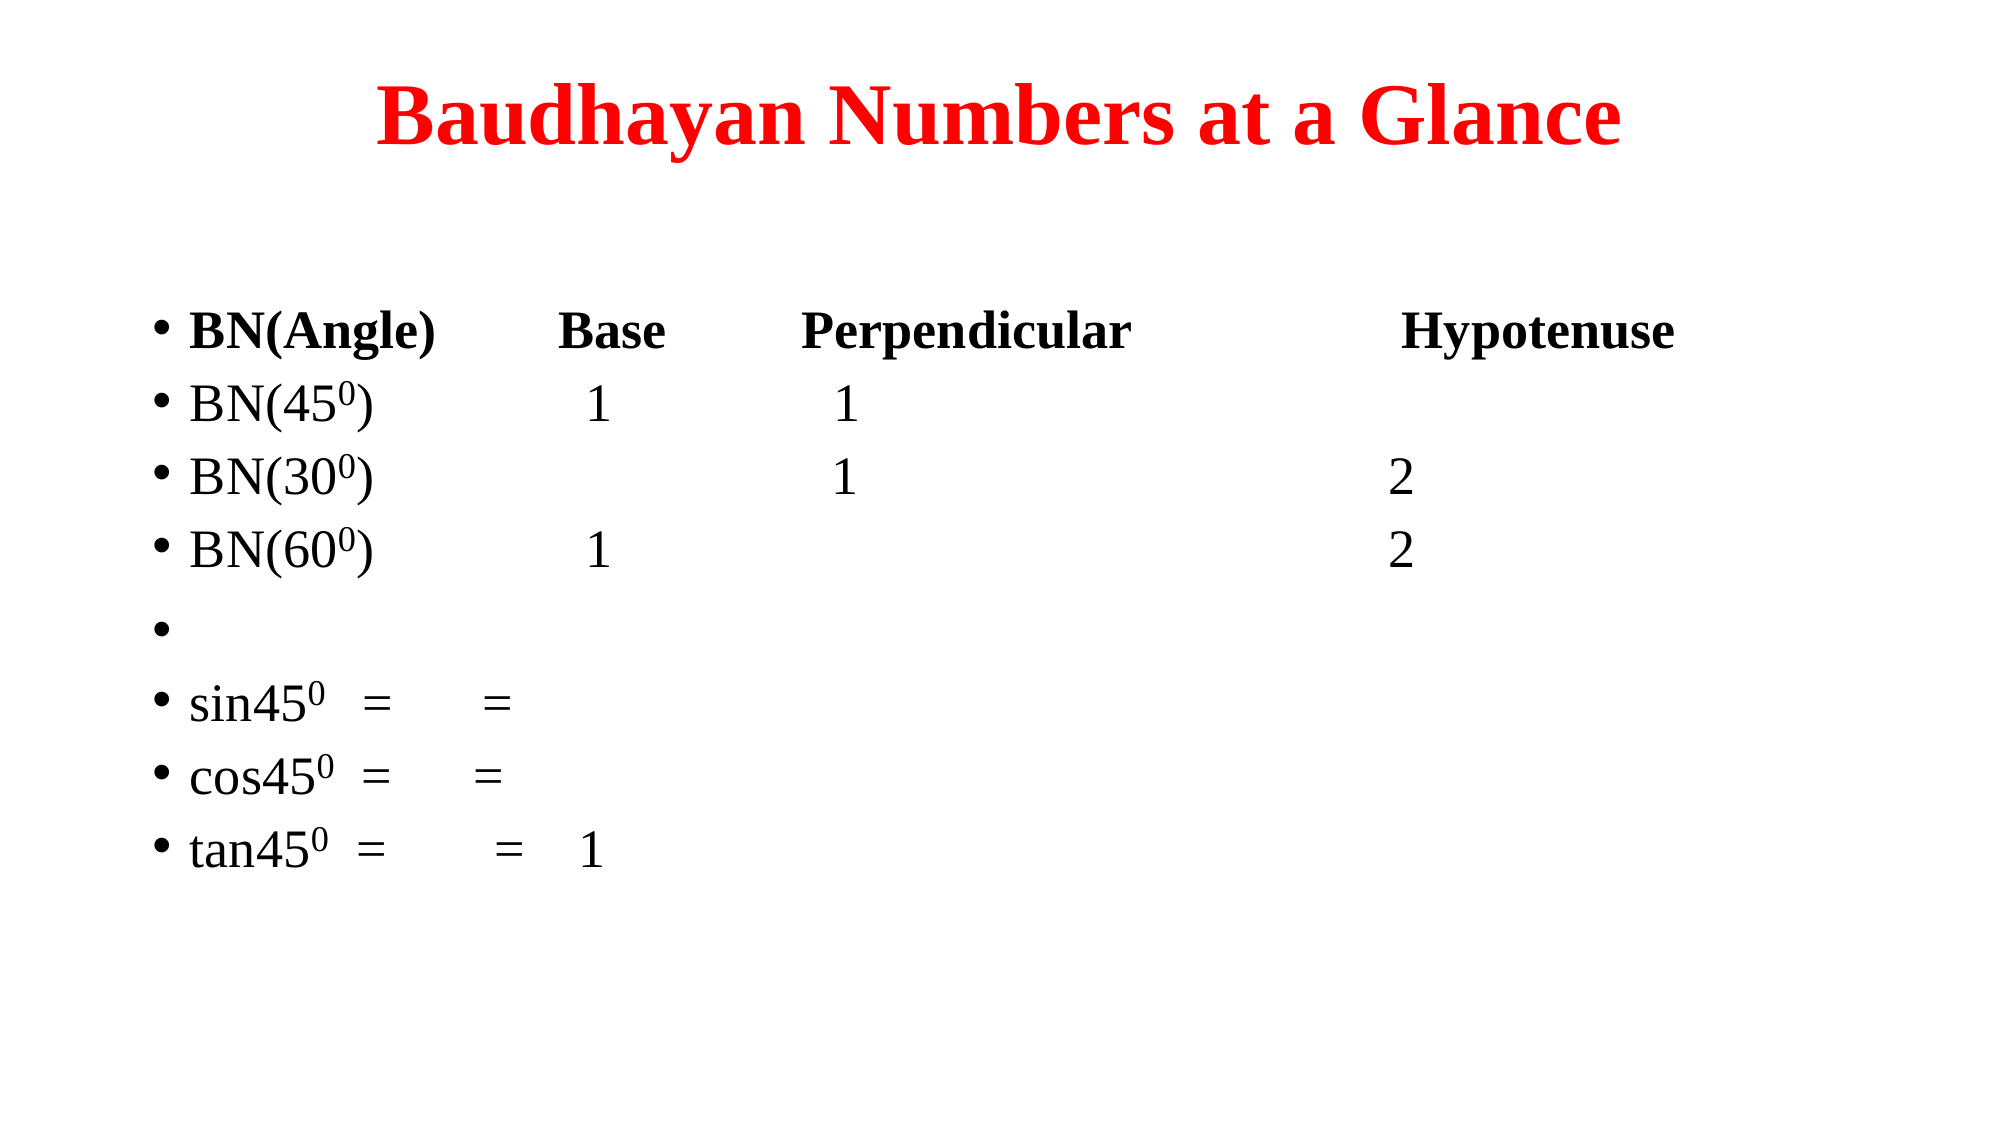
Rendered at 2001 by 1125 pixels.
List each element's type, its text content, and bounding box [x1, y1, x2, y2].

title Baudhayan Numbers at a Glance [137, 59, 1863, 278]
list BN(Angle) Base Perpendicular Hypotenuse BN(450) 1 1 BN(300) 1 2 BN(600) 1 2 sin450 = = cos450 = = tan450 = = 1 [137, 299, 1863, 1014]
